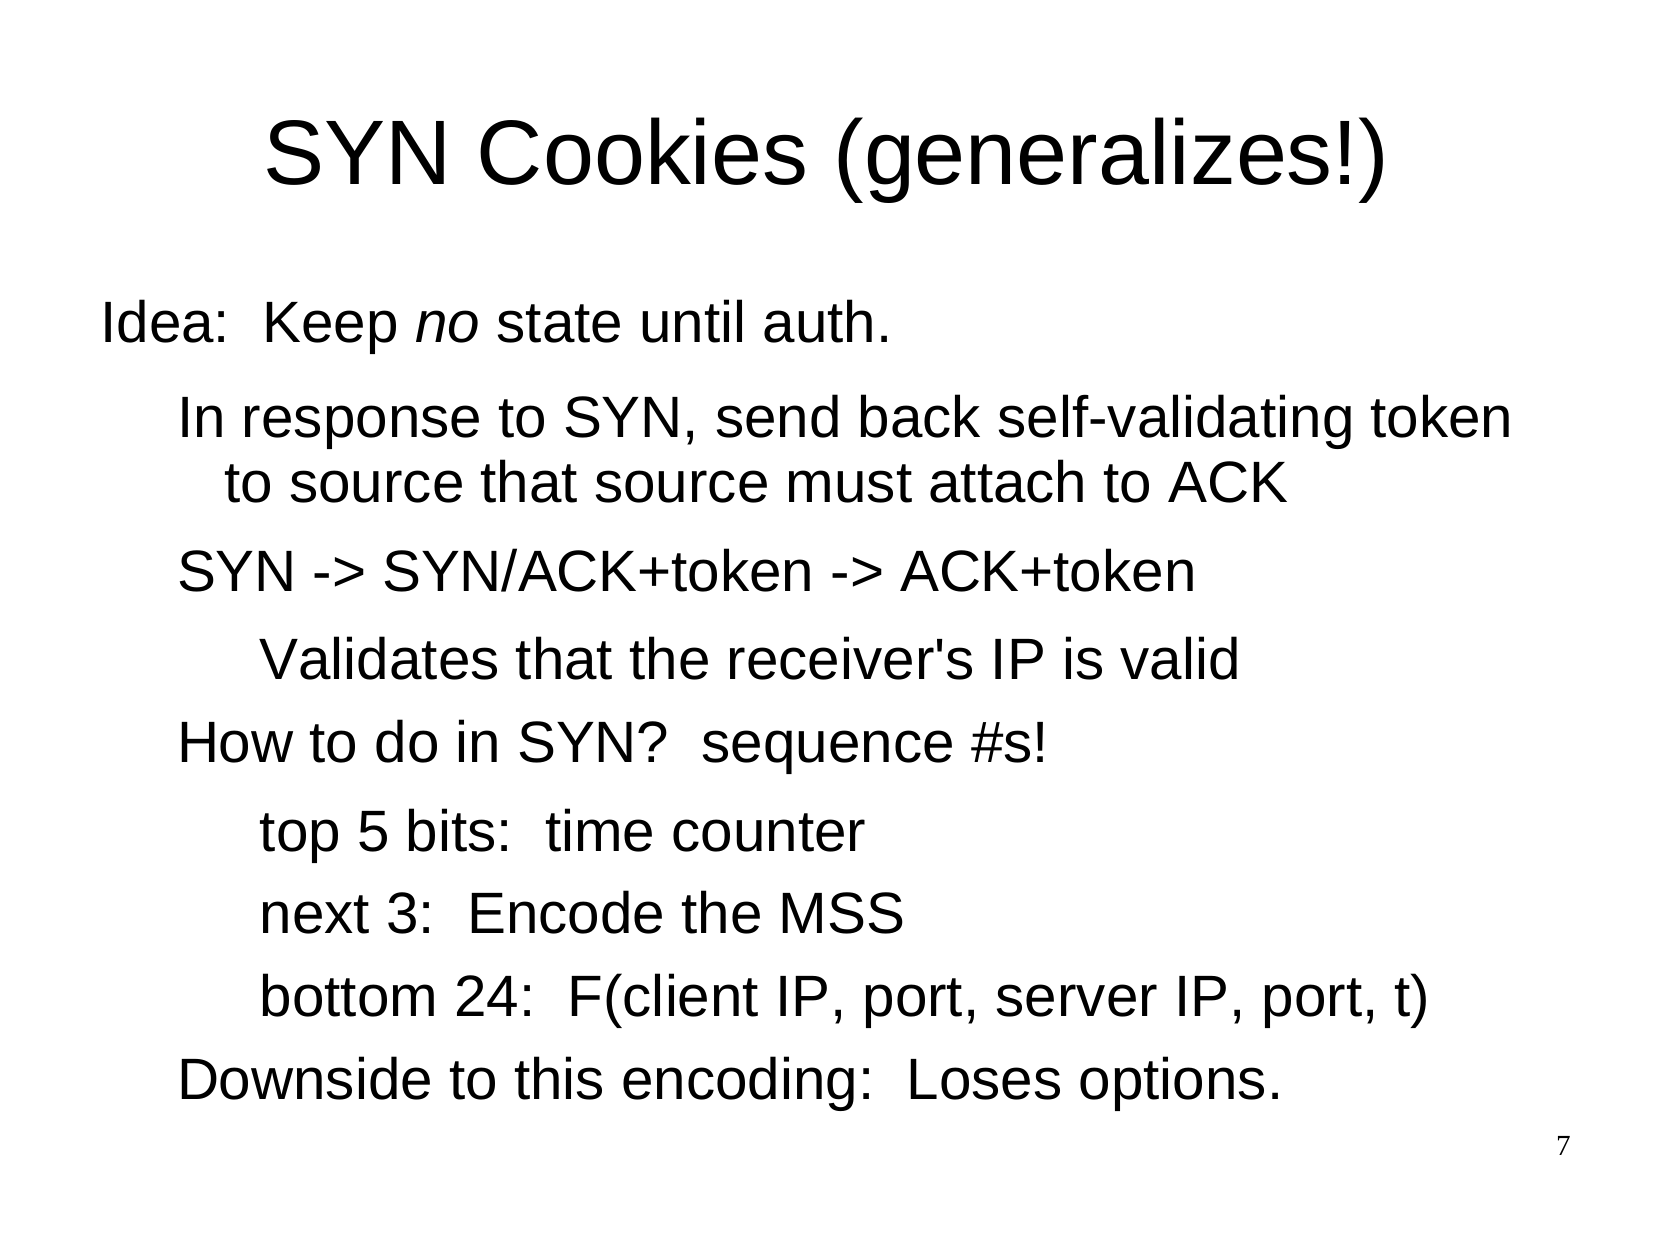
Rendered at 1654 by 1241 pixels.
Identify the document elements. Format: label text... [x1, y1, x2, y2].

title SYN Cookies (generalizes!) [82, 56, 1571, 250]
list Idea: Keep no state until auth. In response to SYN, send back self-validating token to source that source must attach to ACK SYN -> SYN/ACK+token -> ACK+token Validates that the receiver's IP is valid How to do in SYN? sequence #s! top 5 bits: time counter next 3: Encode the MSS bottom 24: F(client IP, port, server IP, port, t) Downside to this encoding: Loses options. [82, 290, 1571, 1189]
